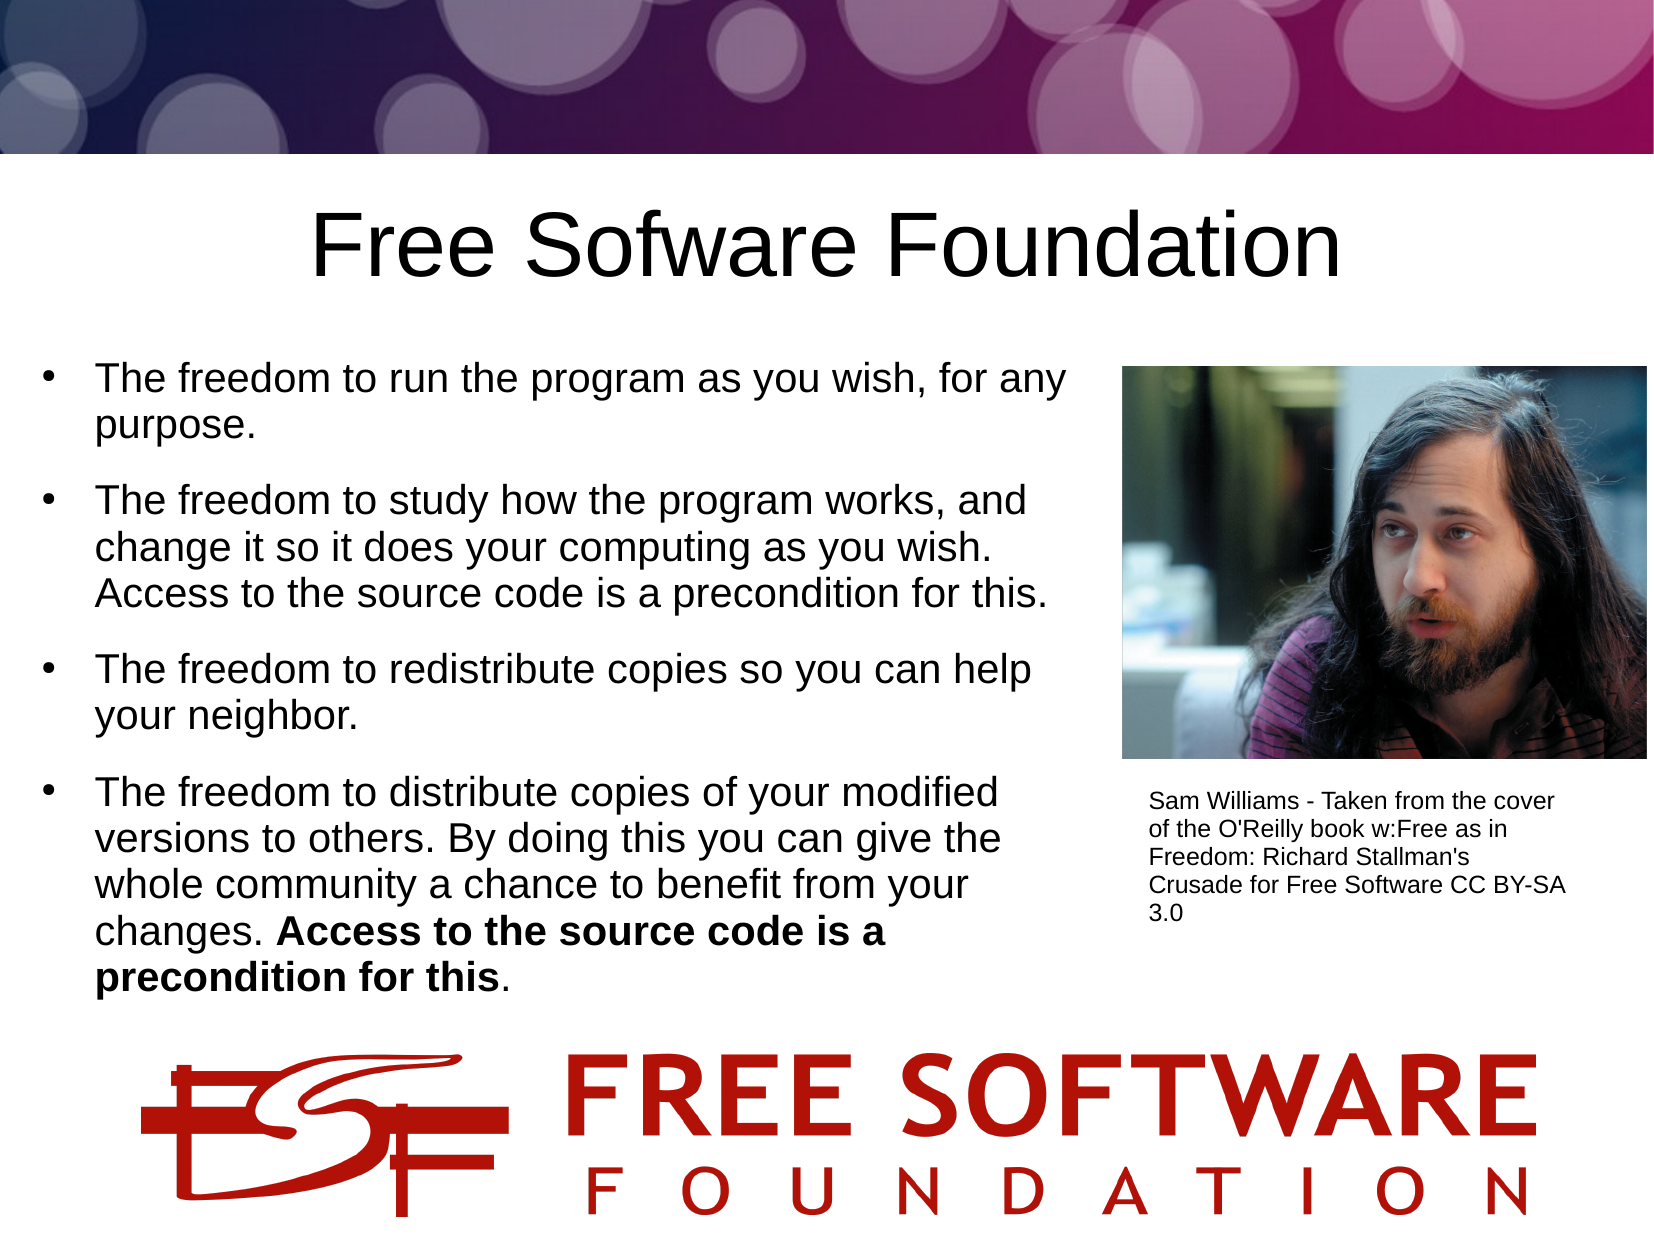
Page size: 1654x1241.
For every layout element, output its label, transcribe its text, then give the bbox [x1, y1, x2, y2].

list The freedom to run the program as you wish, for any purpose. The freedom to study how the program works, and change it so it does your computing as you wish. Access to the source code is a precondition for this. The freedom to redistribute copies so you can help your neighbor. The freedom to distribute copies of your modified versions to others. By doing this you can give the whole community a chance to benefit from your changes. Access to the source code is a precondition for this. [23, 354, 1099, 1075]
text_box Sam Williams - Taken from the cover of the O'Reilly book w:Free as in Freedom: Richard Stallman's Crusade for Free Software CC BY-SA 3.0 [1133, 779, 1583, 935]
picture [1122, 366, 1647, 759]
title Free Sofware Foundation [82, 159, 1571, 331]
picture [0, 0, 1654, 154]
picture [141, 1053, 1536, 1217]
